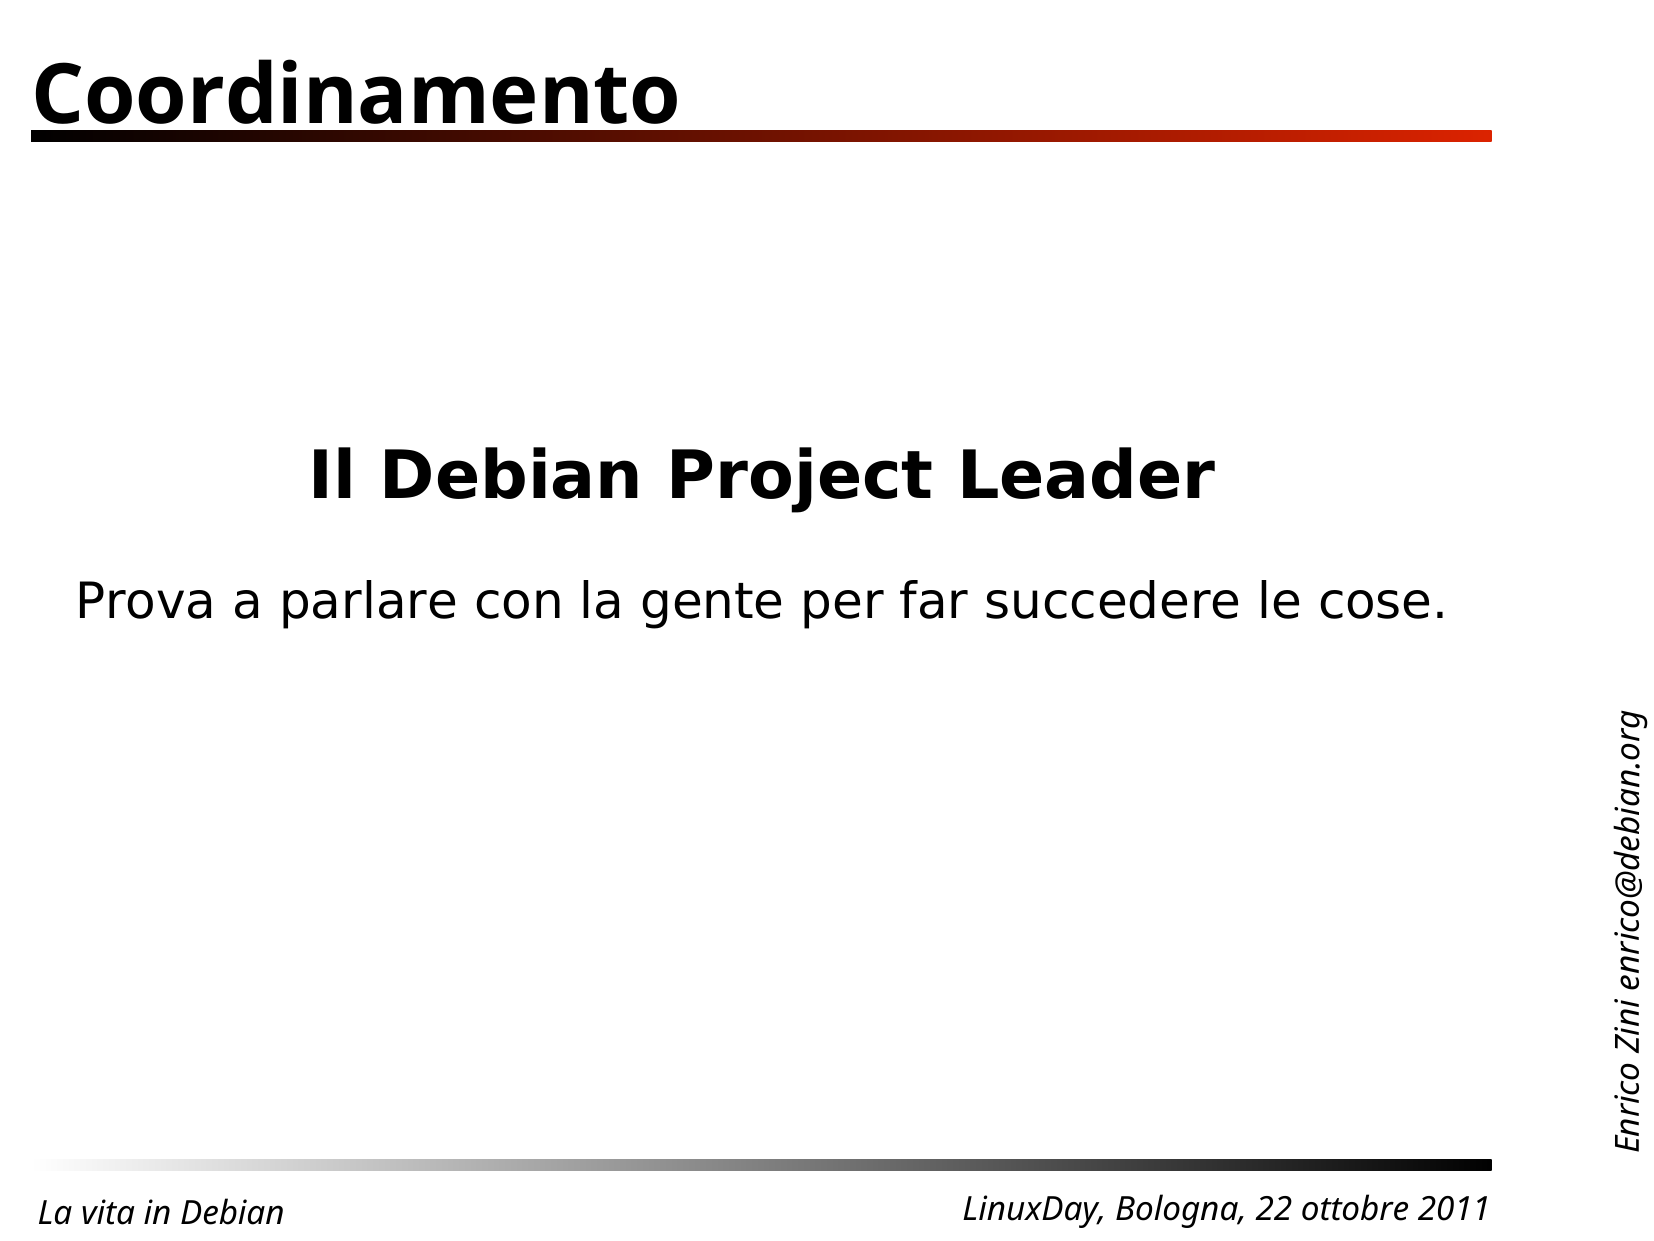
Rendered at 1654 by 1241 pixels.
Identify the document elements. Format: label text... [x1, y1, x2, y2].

text_box Coordinamento [31, 34, 1438, 168]
text_box Il Debian Project Leader Prova a parlare con la gente per far succedere le cose. [30, 436, 1495, 631]
